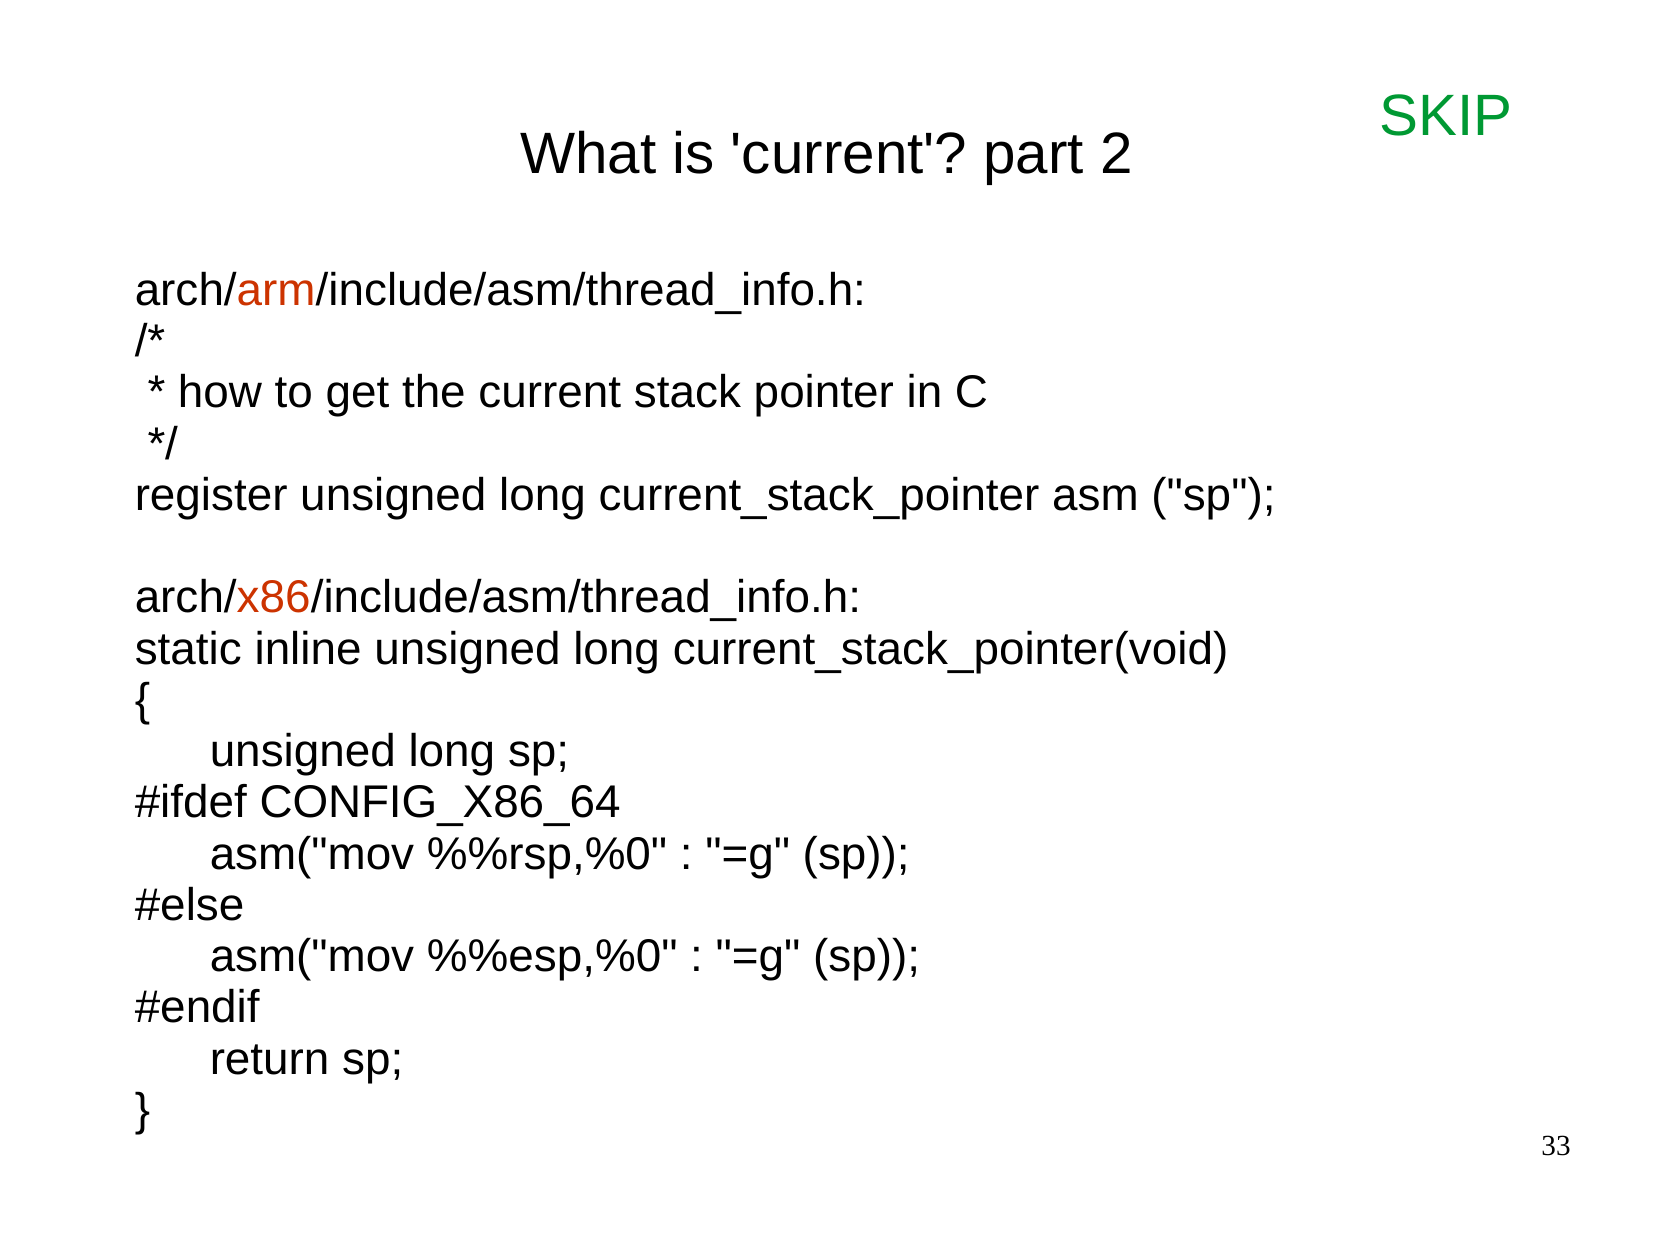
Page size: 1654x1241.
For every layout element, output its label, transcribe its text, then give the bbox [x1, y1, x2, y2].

text_box arch/arm/include/asm/thread_info.h: /* * how to get the current stack pointer in C */ register unsigned long current_stack_pointer asm ("sp"); arch/x86/include/asm/thread_info.h: static inline unsigned long current_stack_pointer(void) { unsigned long sp; #ifdef CONFIG_X86_64 asm("mov %%rsp,%0" : "=g" (sp)); #else asm("mov %%esp,%0" : "=g" (sp)); #endif return sp; } [120, 256, 1621, 1143]
text_box SKIP [1365, 75, 1571, 155]
title What is 'current'? part 2 [82, 49, 1571, 257]
